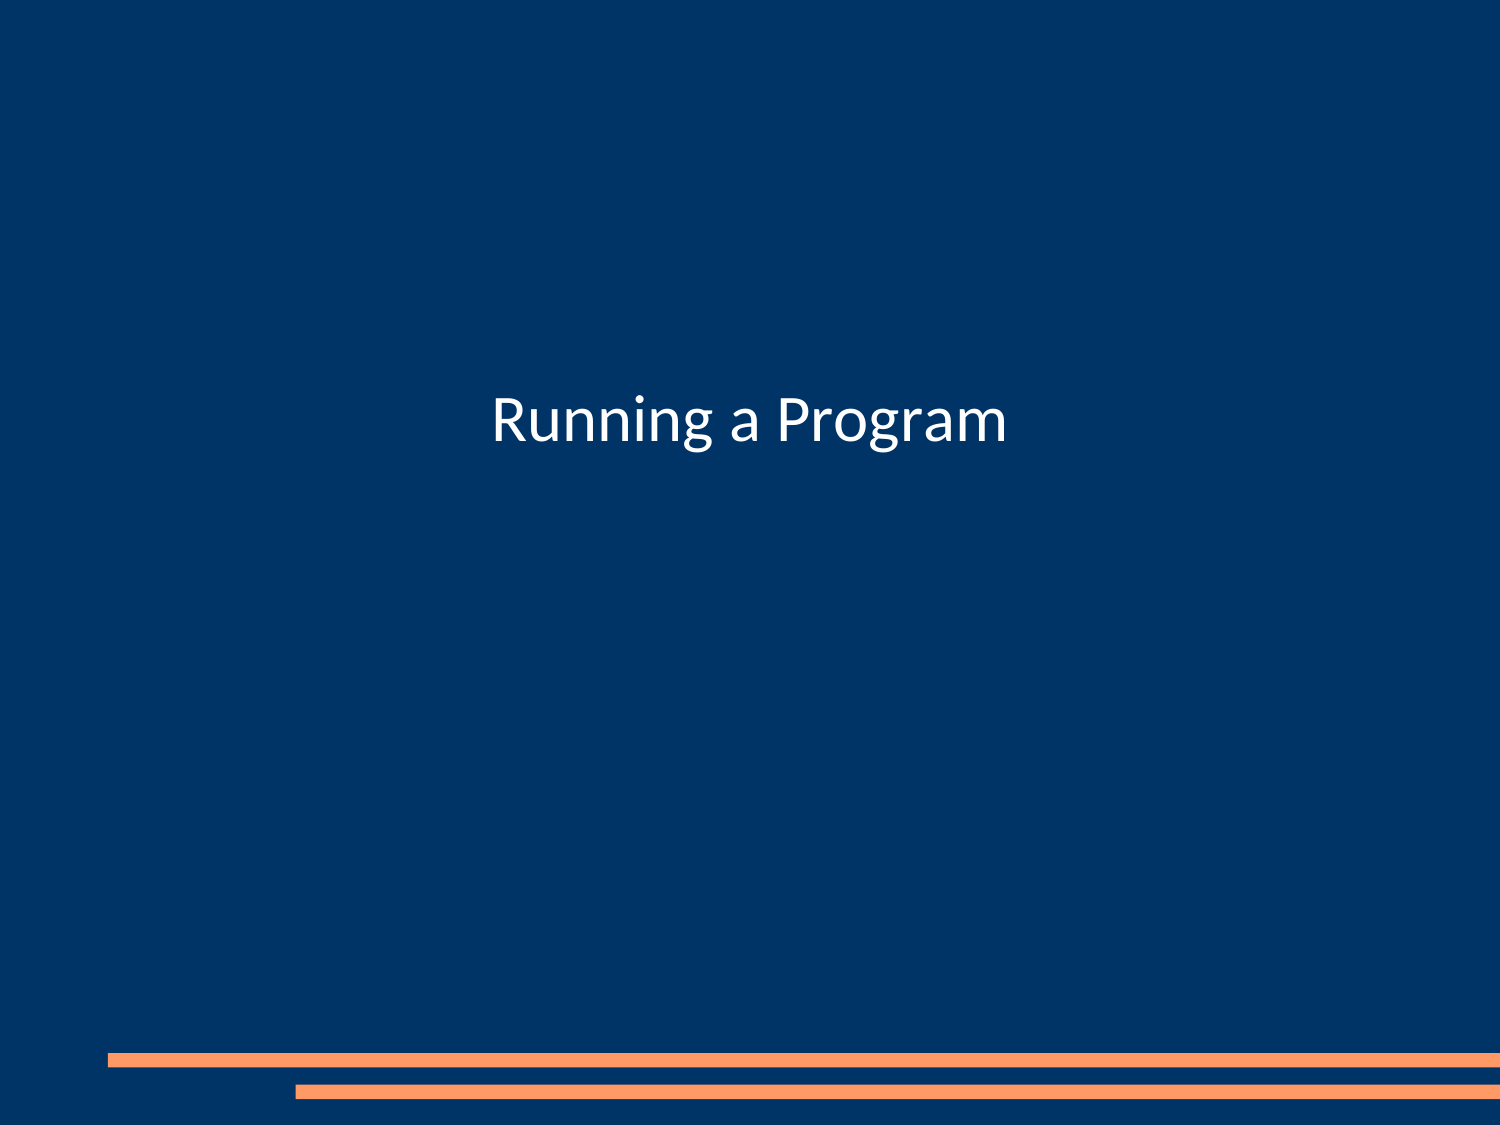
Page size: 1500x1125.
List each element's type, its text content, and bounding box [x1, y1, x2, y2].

title Running a Program [112, 367, 1388, 591]
